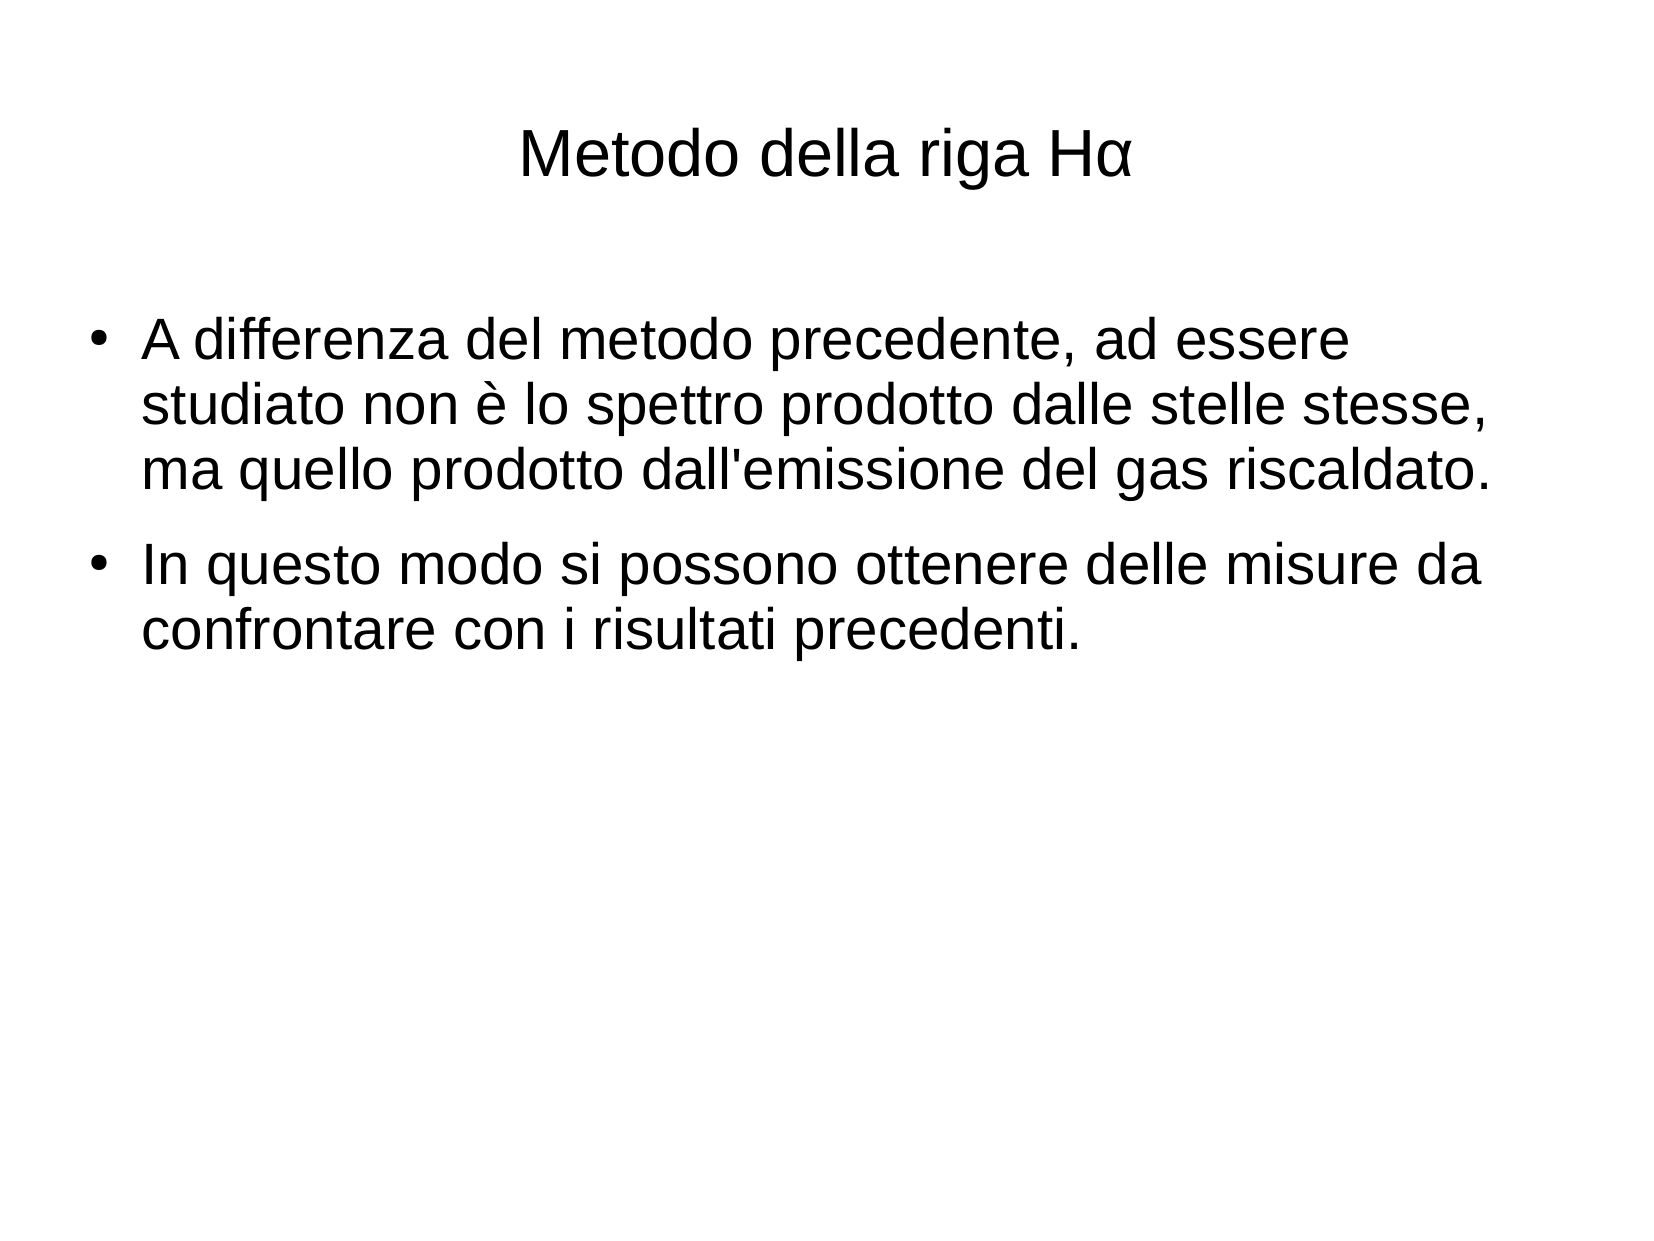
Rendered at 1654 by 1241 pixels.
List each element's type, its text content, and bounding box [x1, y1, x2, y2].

title Metodo della riga Hα [82, 49, 1571, 257]
list A differenza del metodo precedente, ad essere studiato non è lo spettro prodotto dalle stelle stesse, ma quello prodotto dall'emissione del gas riscaldato. In questo modo si possono ottenere delle misure da confrontare con i risultati precedenti. [70, 307, 1559, 1168]
